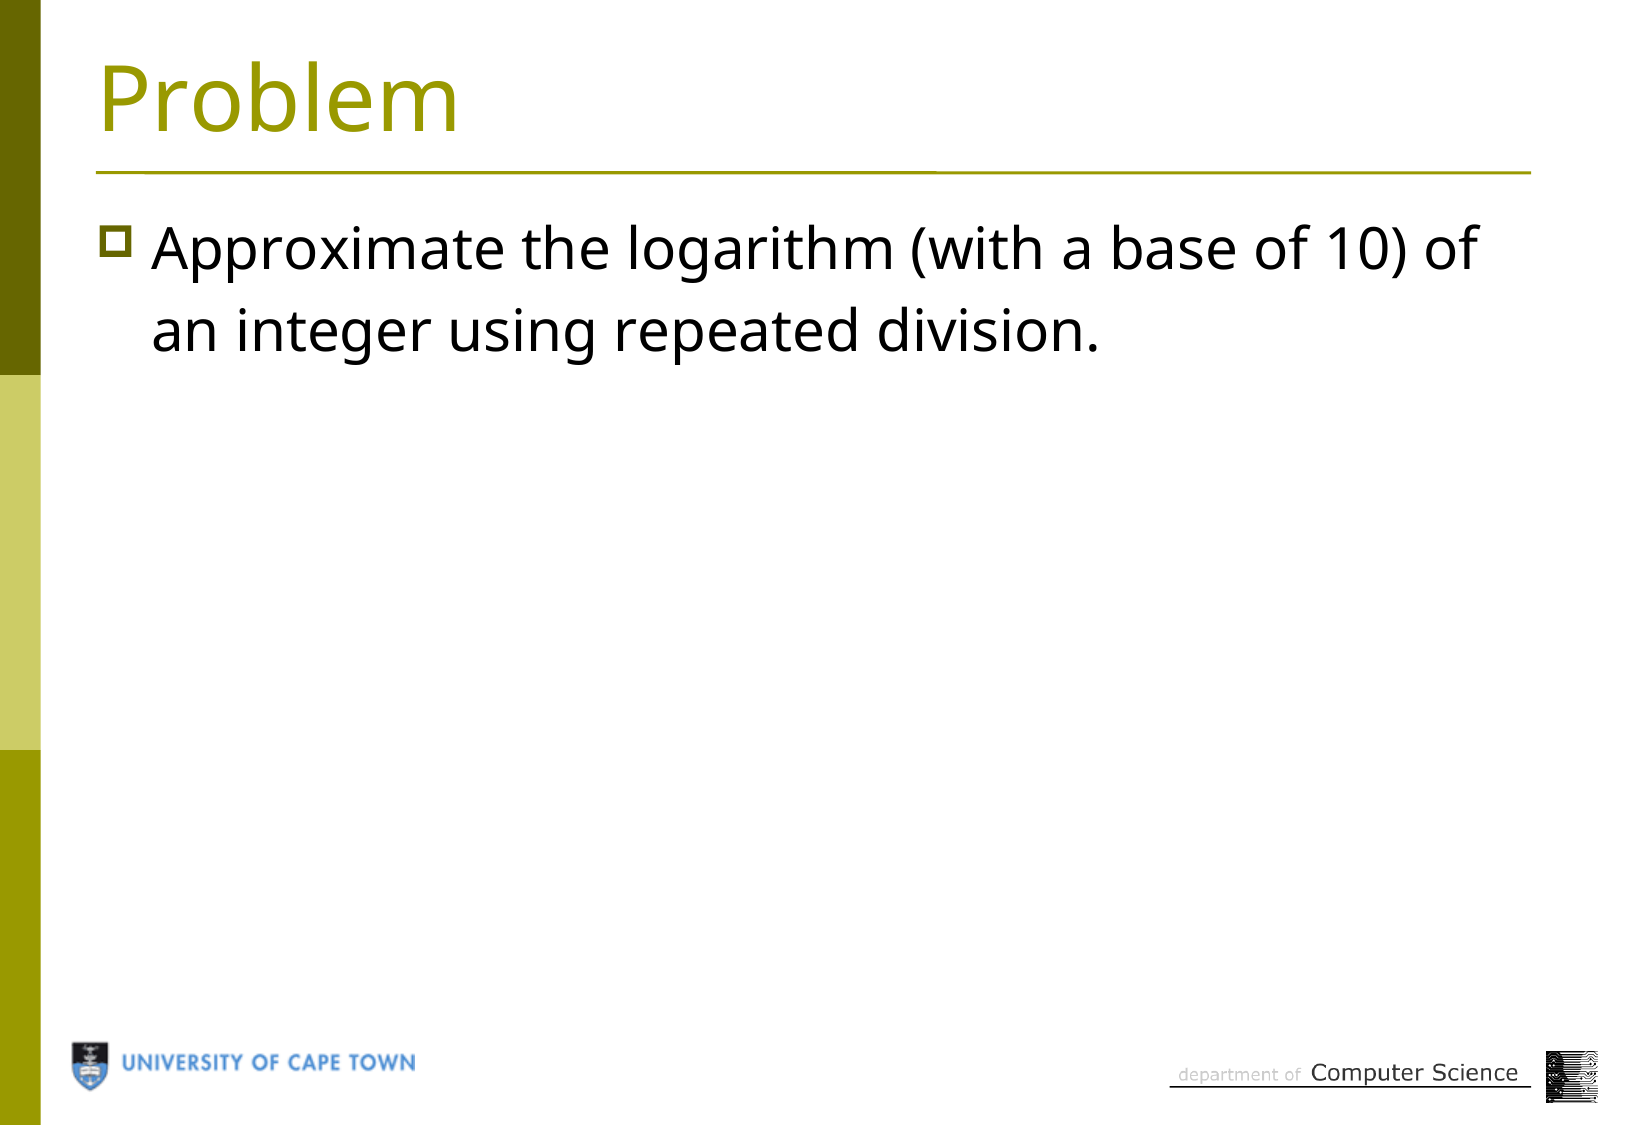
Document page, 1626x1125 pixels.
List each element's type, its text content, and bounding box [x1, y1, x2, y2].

picture [1546, 1051, 1598, 1103]
picture [1169, 1043, 1532, 1091]
list Approximate the logarithm (with a base of 10) of an integer using repeated division. [81, 196, 1543, 1021]
title Problem [81, 21, 1543, 180]
picture [61, 1024, 415, 1103]
